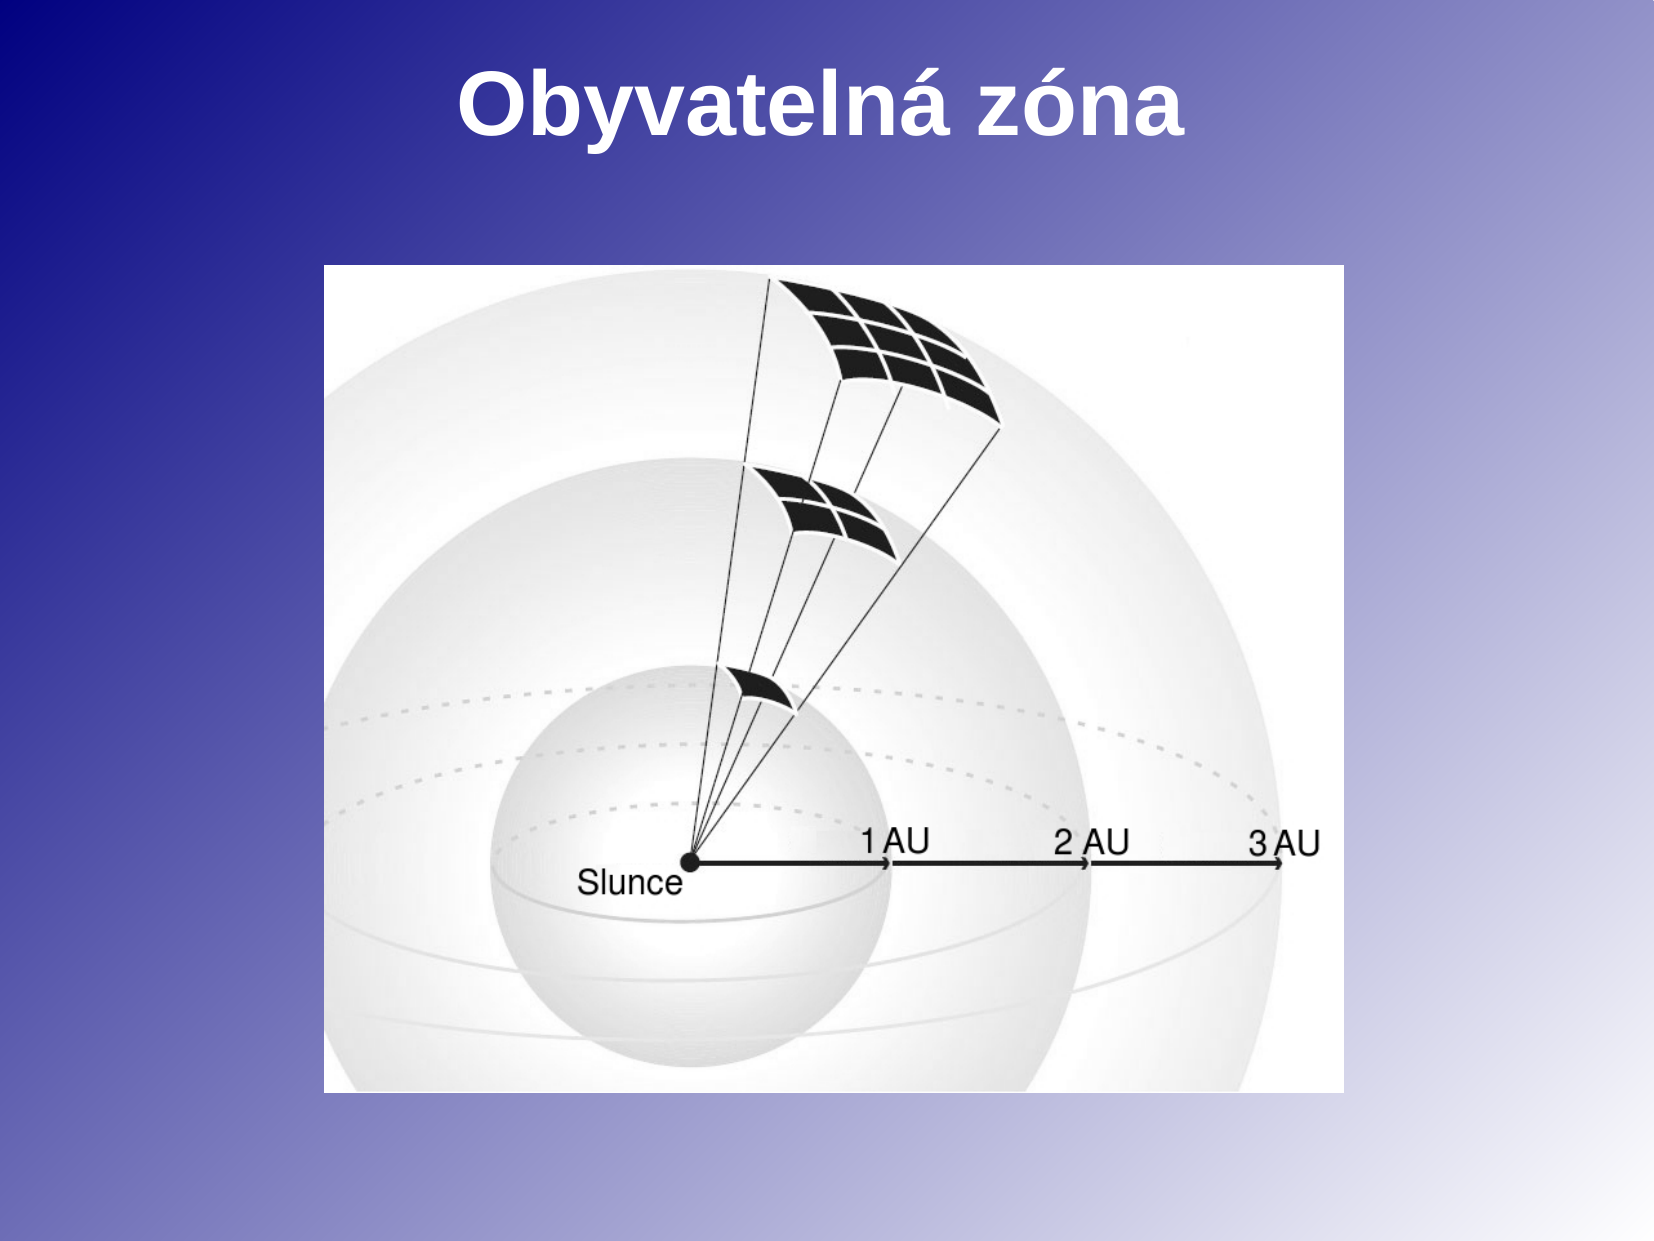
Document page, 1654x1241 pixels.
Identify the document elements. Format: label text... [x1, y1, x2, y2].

title Obyvatelná zóna [76, 0, 1565, 208]
picture [324, 265, 1344, 1093]
